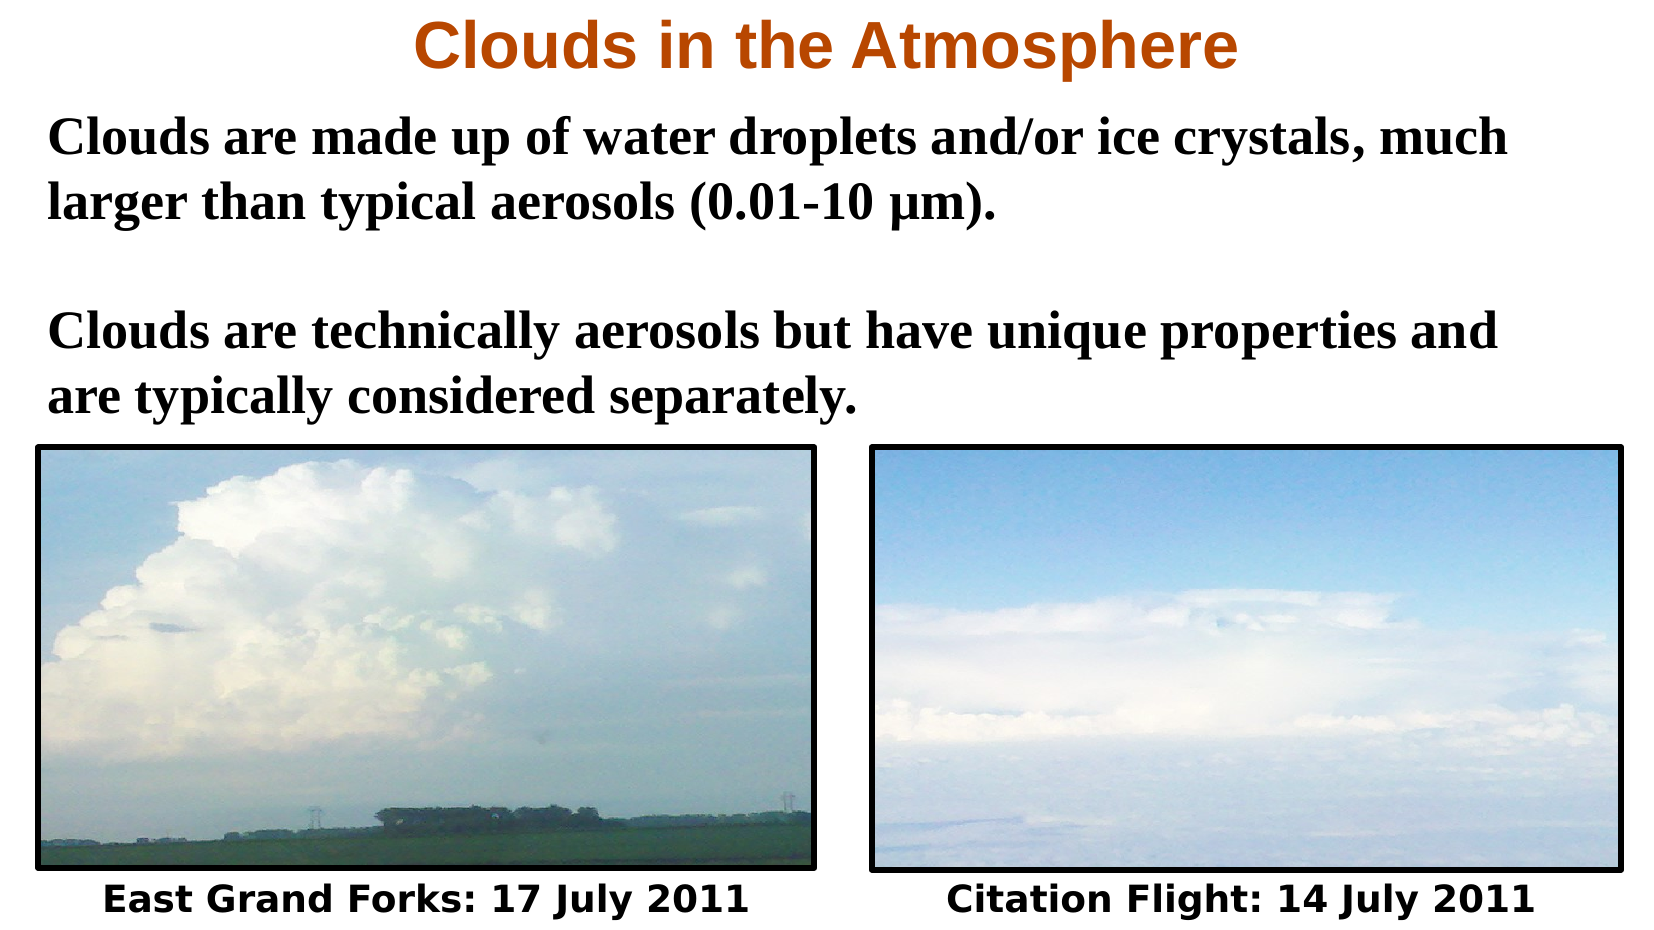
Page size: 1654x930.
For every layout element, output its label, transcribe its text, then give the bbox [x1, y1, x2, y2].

text_box East Grand Forks: 17 July 2011 [41, 867, 812, 921]
text_box Clouds in the Atmosphere [0, 7, 1276, 930]
picture [41, 450, 812, 865]
text_box Citation Flight: 14 July 2011 [864, 867, 1619, 921]
picture [874, 450, 1619, 867]
text_box Clouds are made up of water droplets and/or ice crystals, much larger than typical aerosols (0.01-10 µm). Clouds are technically aerosols but have unique properties and are typically considered separately. [1276, 92, 1309, 444]
